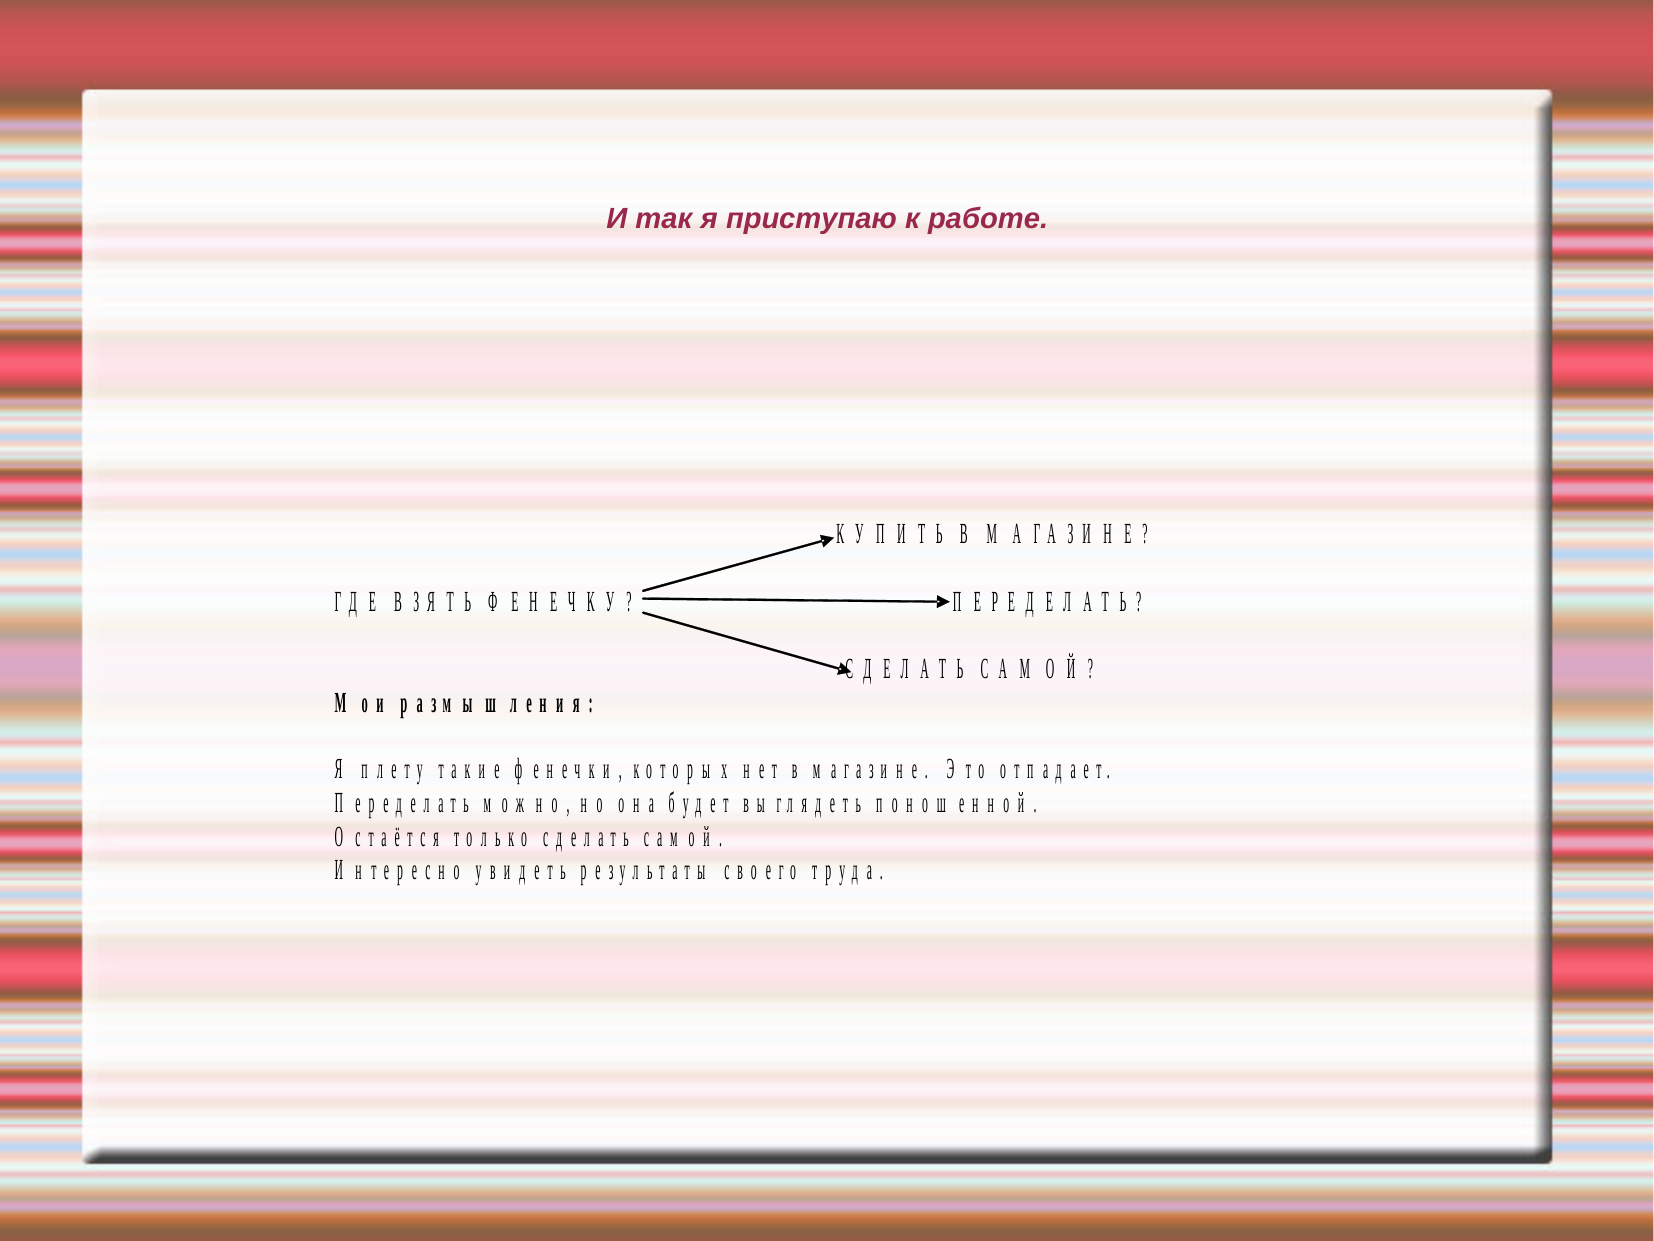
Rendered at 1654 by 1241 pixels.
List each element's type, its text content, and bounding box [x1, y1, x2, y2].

title И так я приступаю к работе. [121, 114, 1534, 322]
picture [0, 0, 1654, 1241]
